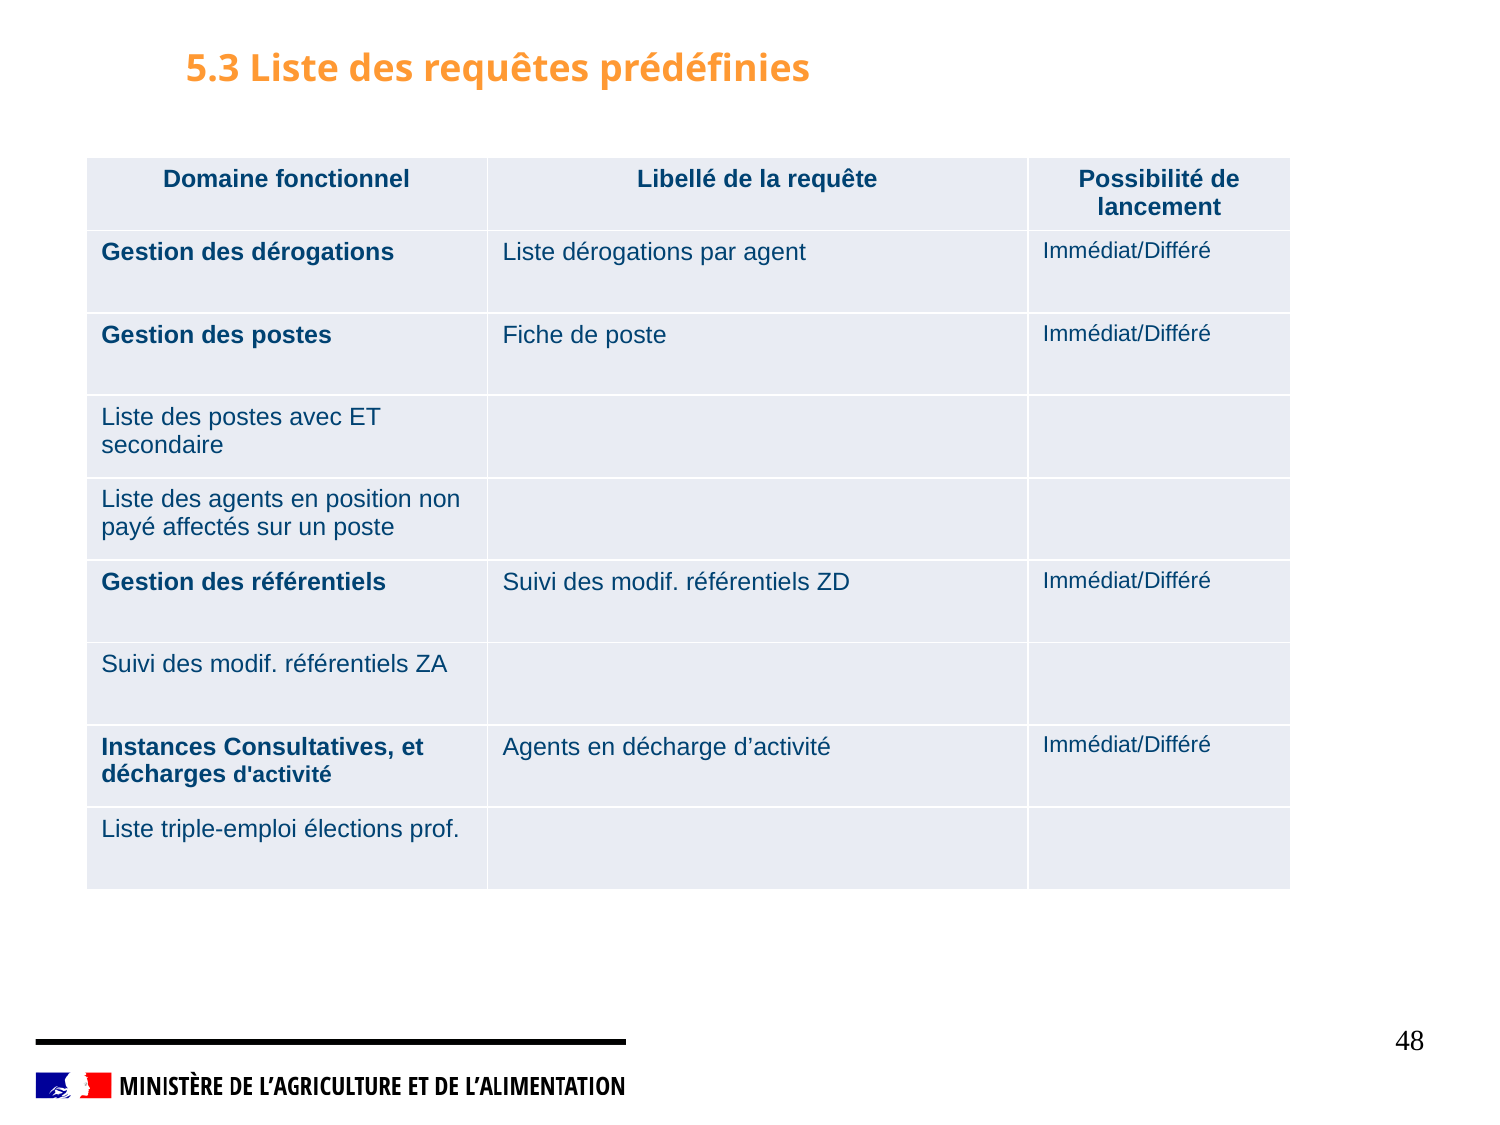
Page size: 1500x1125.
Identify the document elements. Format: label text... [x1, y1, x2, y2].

table_header Libellé de la requête [488, 158, 1027, 230]
table_cell [488, 479, 1027, 559]
table_cell [488, 396, 1027, 477]
table_cell Immédiat/Différé [1029, 561, 1290, 642]
table_cell Liste des agents en position non payé affectés sur un poste [87, 479, 487, 559]
table_cell [1029, 808, 1290, 889]
table_cell Gestion des dérogations [87, 231, 487, 312]
table_cell Gestion des référentiels [87, 561, 487, 642]
table_cell Liste triple-emploi élections prof. [87, 808, 487, 889]
table_cell [488, 643, 1027, 724]
table_cell Immédiat/Différé [1029, 726, 1290, 806]
table_cell [1029, 643, 1290, 724]
table_cell Instances Consultatives, et décharges d'activité [87, 726, 487, 806]
table_cell Immédiat/Différé [1029, 231, 1290, 312]
table_cell Immédiat/Différé [1029, 314, 1290, 394]
table_cell Suivi des modif. référentiels ZD [488, 561, 1027, 642]
picture [35, 1039, 626, 1099]
table_cell [1029, 396, 1290, 477]
table_cell [488, 808, 1027, 889]
table_cell Liste dérogations par agent [488, 231, 1027, 312]
table_cell Suivi des modif. référentiels ZA [87, 643, 487, 724]
table_cell [1029, 479, 1290, 559]
table_cell Gestion des postes [87, 314, 487, 394]
text_box 5.3 Liste des requêtes prédéfinies [171, 36, 1458, 142]
table_header Possibilité de lancement [1029, 158, 1290, 230]
table_cell Liste des postes avec ET secondaire [87, 396, 487, 477]
table_cell Fiche de poste [488, 314, 1027, 394]
table_cell Agents en décharge d’activité [488, 726, 1027, 806]
table_header Domaine fonctionnel [87, 158, 487, 230]
